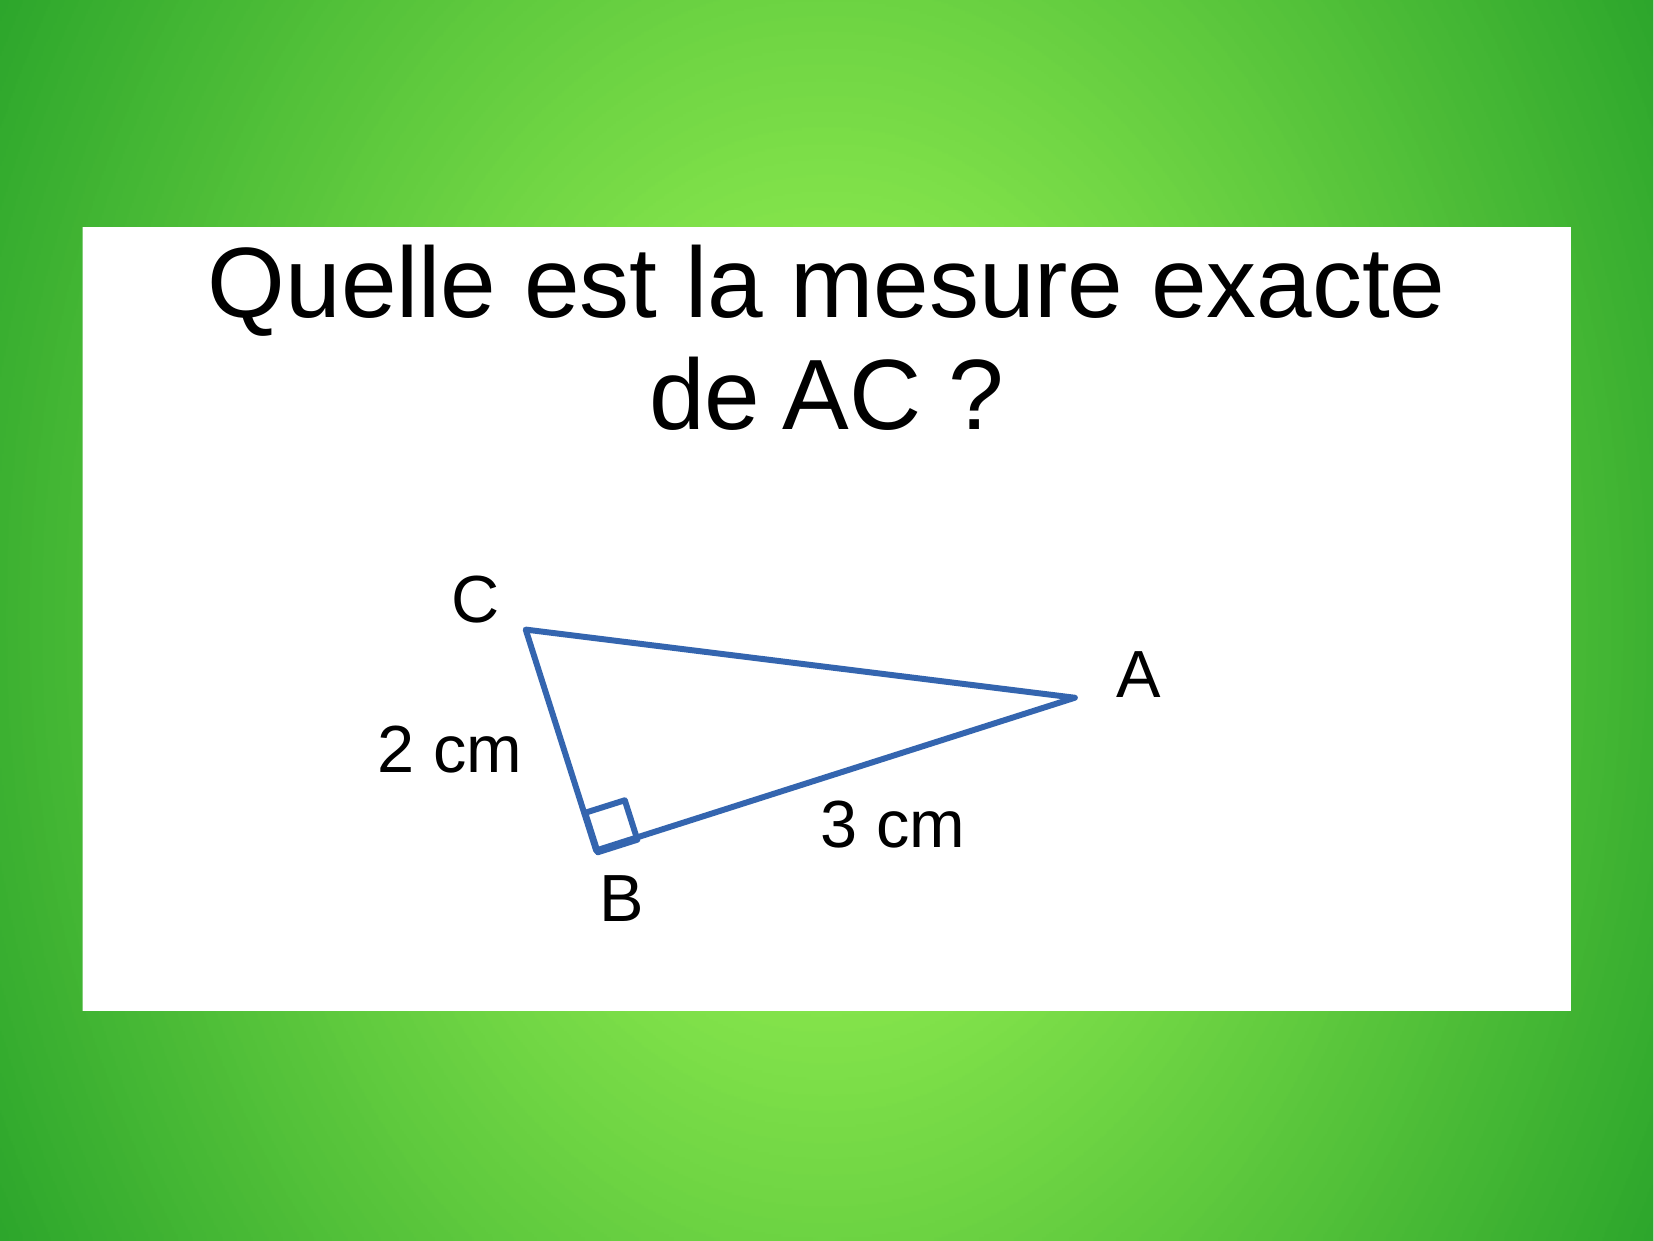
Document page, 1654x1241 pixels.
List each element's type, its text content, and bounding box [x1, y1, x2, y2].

text_box [590, 805, 633, 848]
text_box Quelle est la mesure exacte de AC ? C A 2 cm 3 cm B [82, 227, 1571, 1011]
picture [0, 0, 1654, 1241]
text_box [525, 629, 1075, 837]
